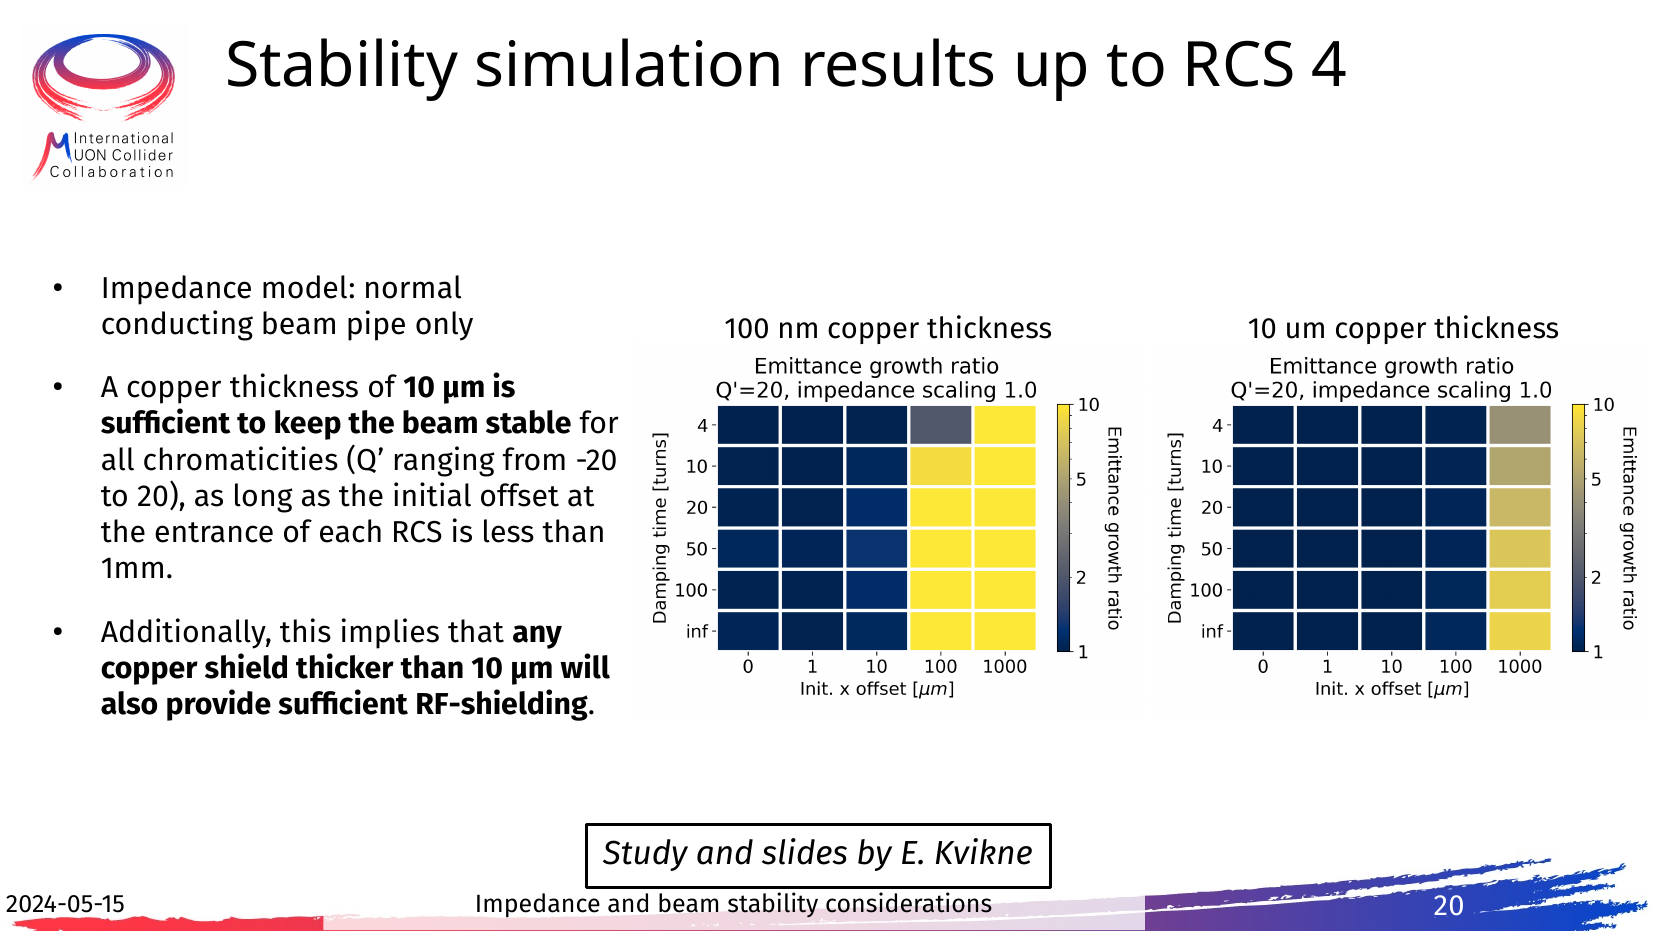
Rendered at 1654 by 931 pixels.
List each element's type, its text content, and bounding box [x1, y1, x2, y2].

text_box 100 nm copper thickness [709, 304, 1068, 355]
picture [21, 21, 188, 189]
picture [588, 882, 1049, 886]
picture [1147, 338, 1654, 723]
picture [1052, 848, 1654, 931]
picture [632, 338, 1145, 723]
text_box Study and slides by E. Kvikne [586, 824, 1051, 882]
text_box 10 um copper thickness [1233, 304, 1575, 355]
picture [0, 848, 585, 931]
list Impedance model: normal conducting beam pipe only A copper thickness of 10 μm is sufficient to keep the beam stable for all chromaticities (Q’ ranging from -20 to 20), as long as the initial offset at the entrance of each RCS is less than 1mm. Additionally, this implies that any copper shield thicker than 10 μm will also provide sufficient RF-shielding. [36, 270, 622, 751]
title Stability simulation results up to RCS 4 [225, 19, 1571, 181]
